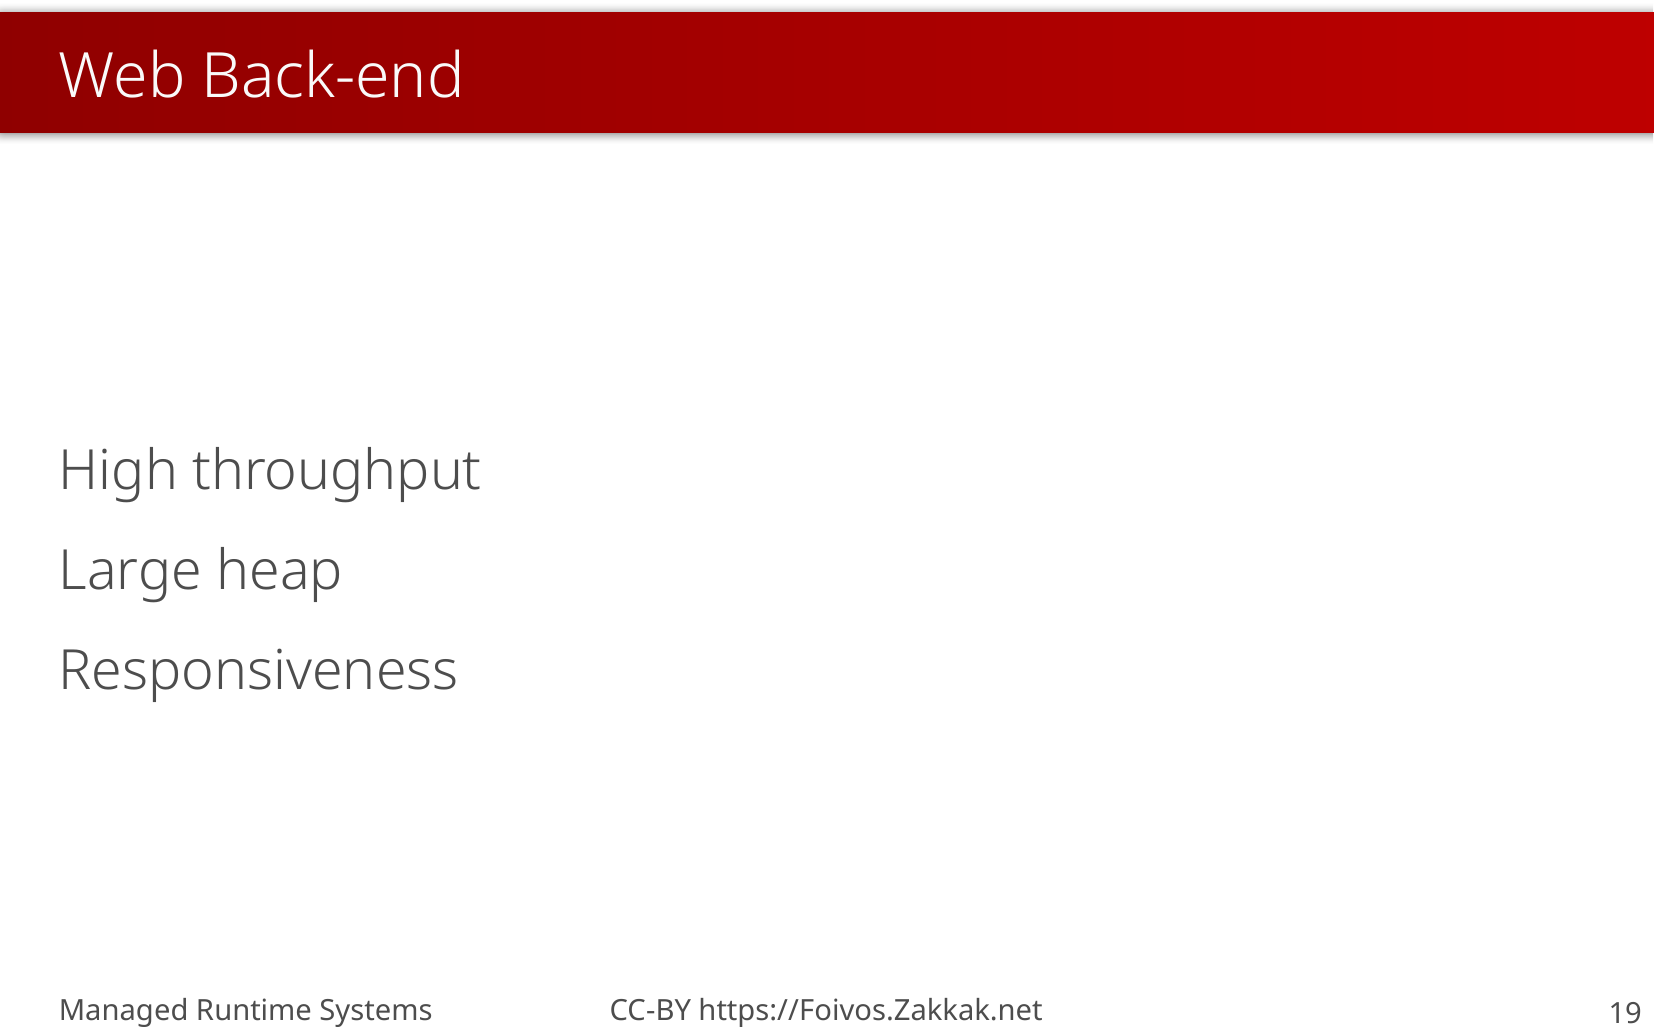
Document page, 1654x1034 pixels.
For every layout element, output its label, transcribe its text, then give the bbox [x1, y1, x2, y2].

title Web Back-end [58, 7, 1329, 139]
list High throughput Large heap Responsiveness [58, 177, 1594, 960]
